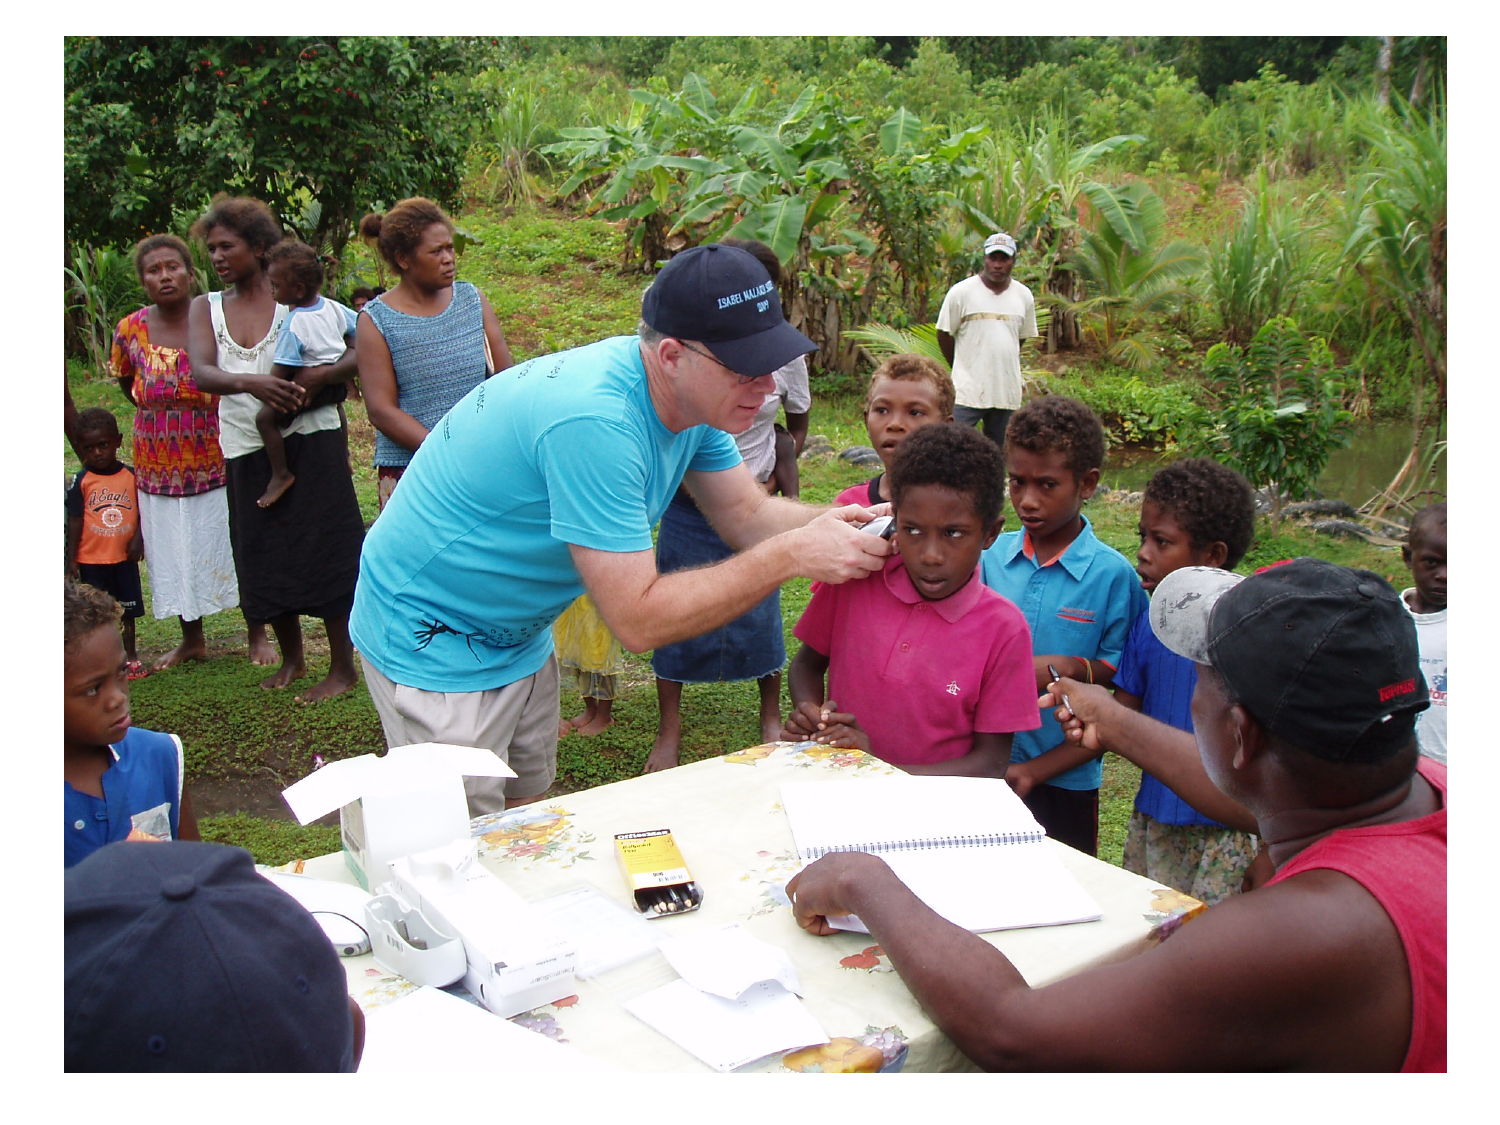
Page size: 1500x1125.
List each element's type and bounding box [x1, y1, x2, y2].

picture [64, 36, 1447, 1073]
